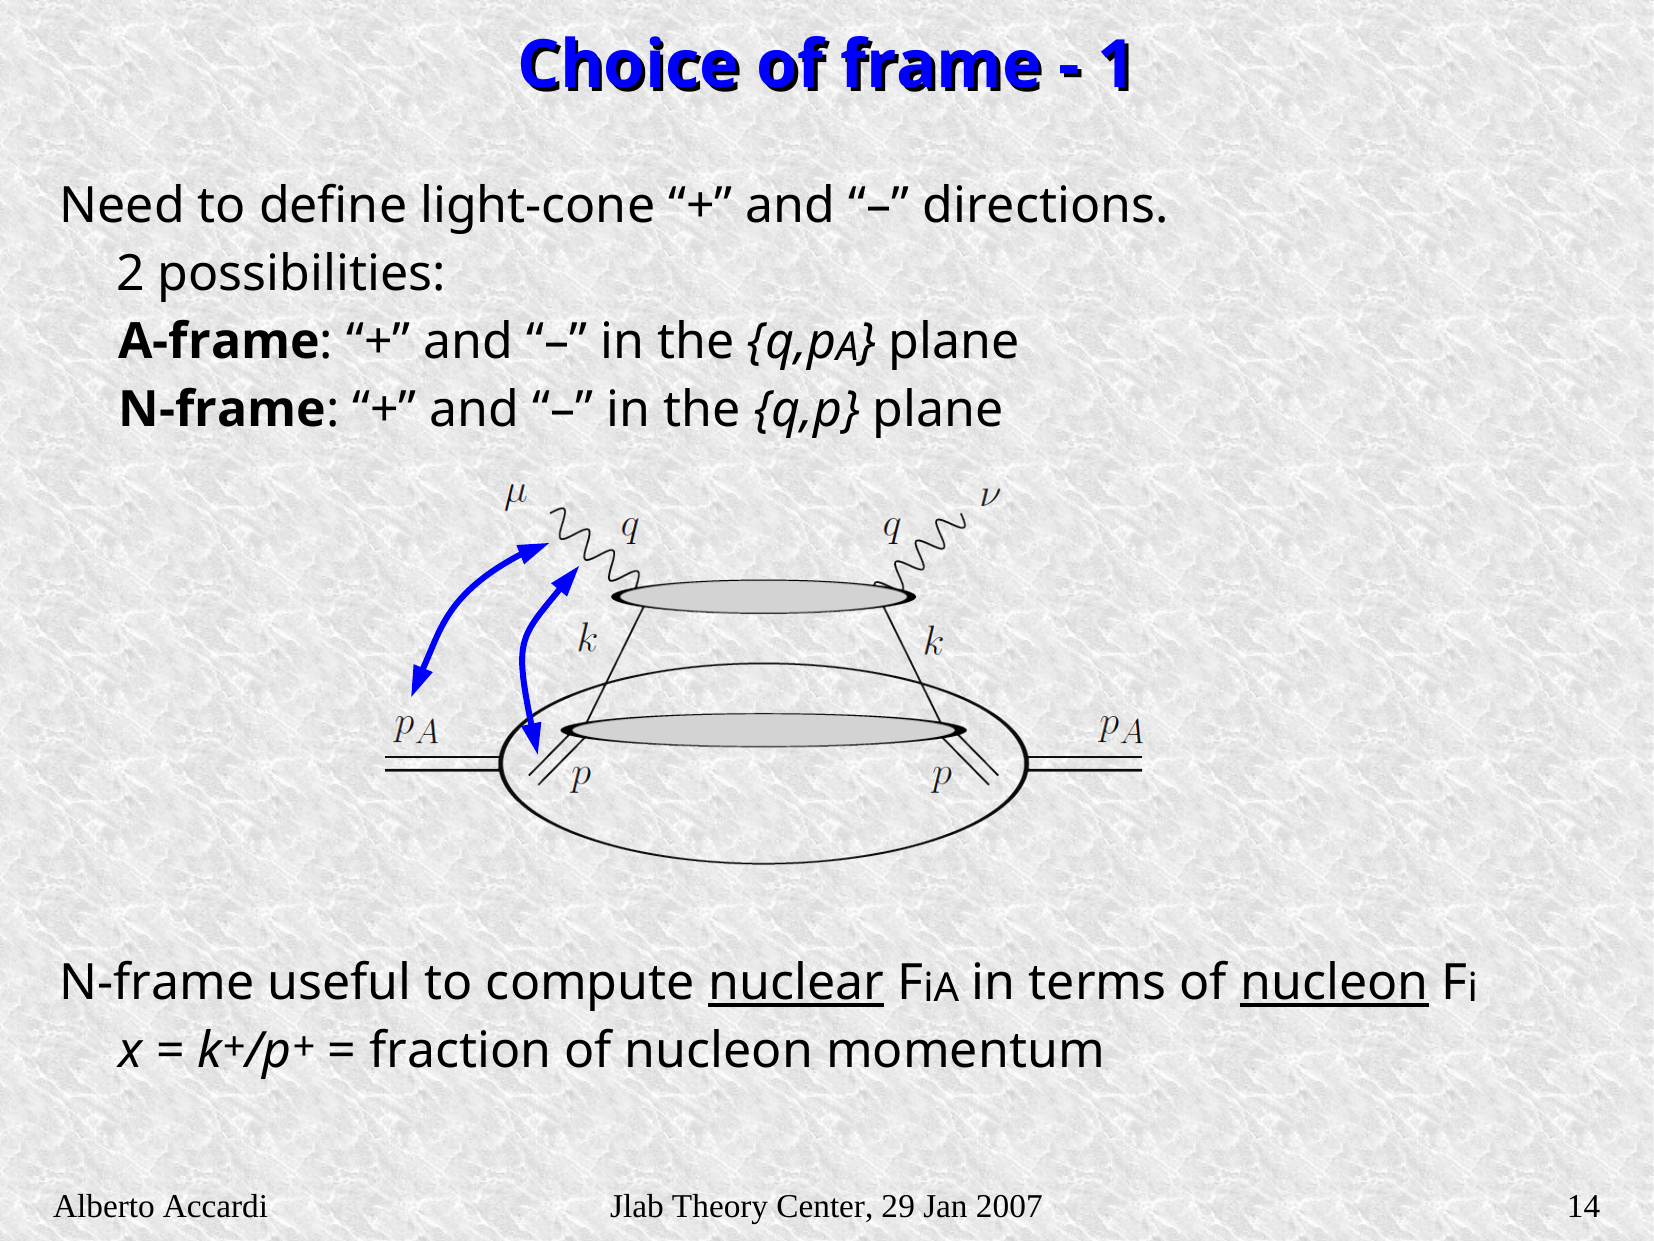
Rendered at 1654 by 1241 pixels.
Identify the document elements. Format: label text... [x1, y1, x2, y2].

text_box Choice of frame - 1 [29, 5, 1625, 133]
picture [0, 0, 1654, 1241]
text_box N-frame useful to compute nuclear FiA in terms of nucleon Fi x = k+/p+ = fraction of nucleon momentum [44, 938, 1634, 1083]
text_box Need to define light-cone “+” and “–” directions. 2 possibilities: A-frame: “+” and “–” in the {q,pA} plane N-frame: “+” and “–” in the {q,p} plane [44, 161, 1634, 487]
